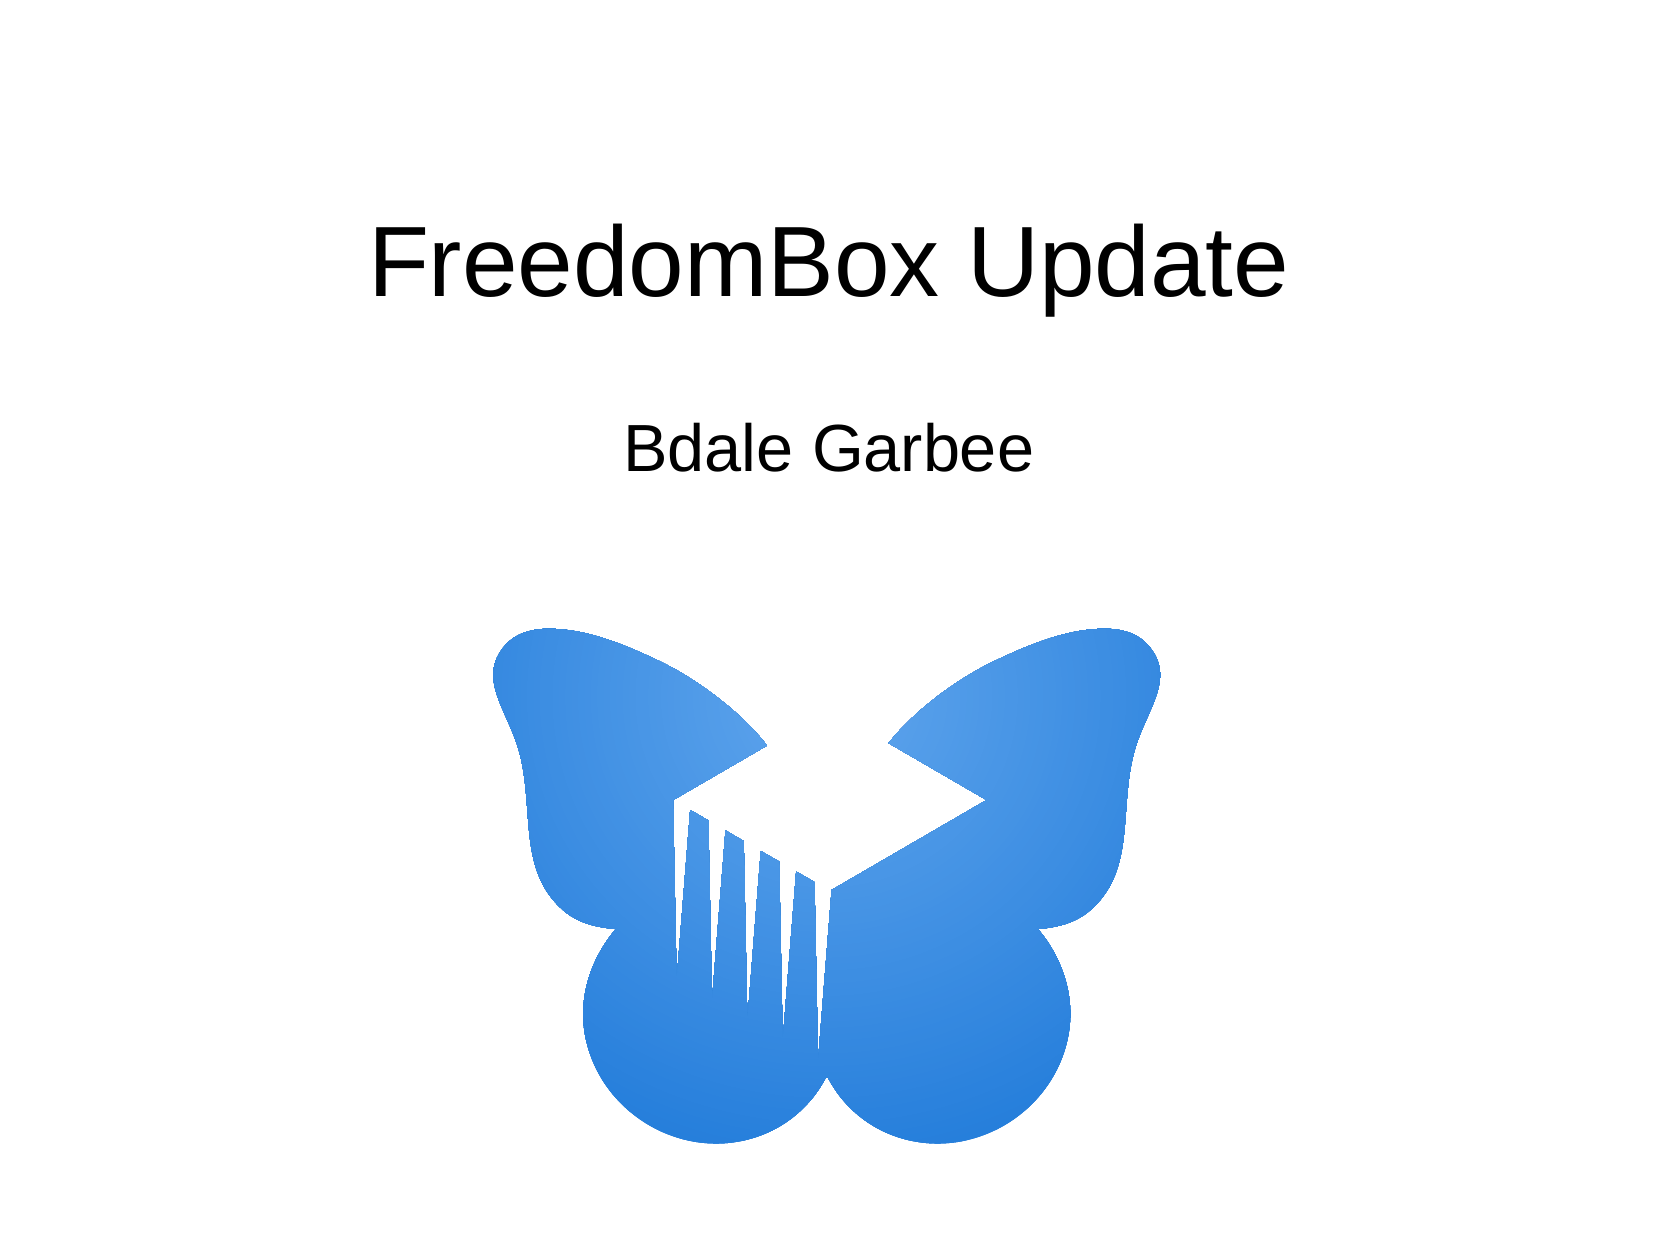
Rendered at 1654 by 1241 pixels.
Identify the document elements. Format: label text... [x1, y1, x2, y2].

picture [325, 600, 1334, 1201]
subtitle FreedomBox Update Bdale Garbee [120, 82, 1538, 683]
